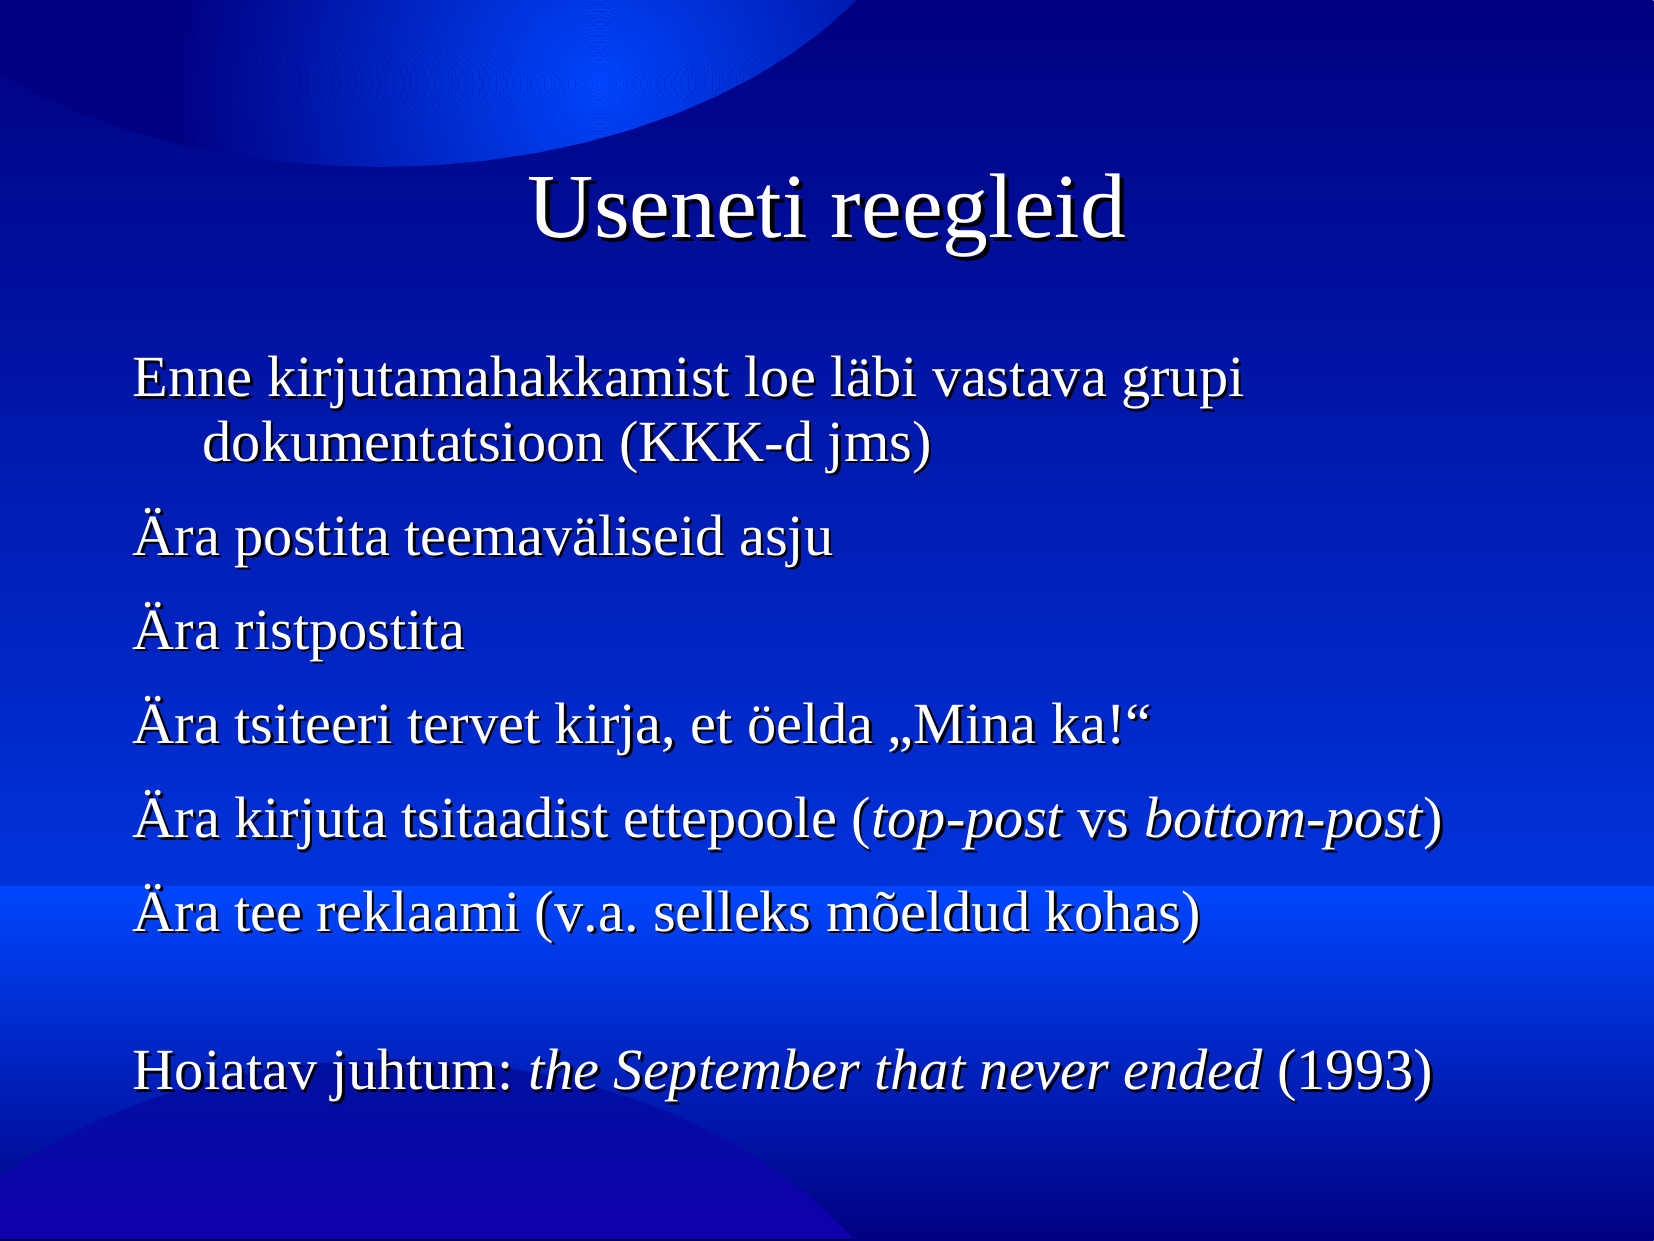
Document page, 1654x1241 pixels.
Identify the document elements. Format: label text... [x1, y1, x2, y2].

title Useneti reegleid [121, 102, 1534, 311]
list Enne kirjutamahakkamist loe läbi vastava grupi dokumentatsioon (KKK-d jms) Ära postita teemaväliseid asju Ära ristpostita Ära tsiteeri tervet kirja, et öelda „Mina ka!“ Ära kirjuta tsitaadist ettepoole (top-post vs bottom-post) Ära tee reklaami (v.a. selleks mõeldud kohas) Hoiatav juhtum: the September that never ended (1993) [121, 344, 1534, 1127]
